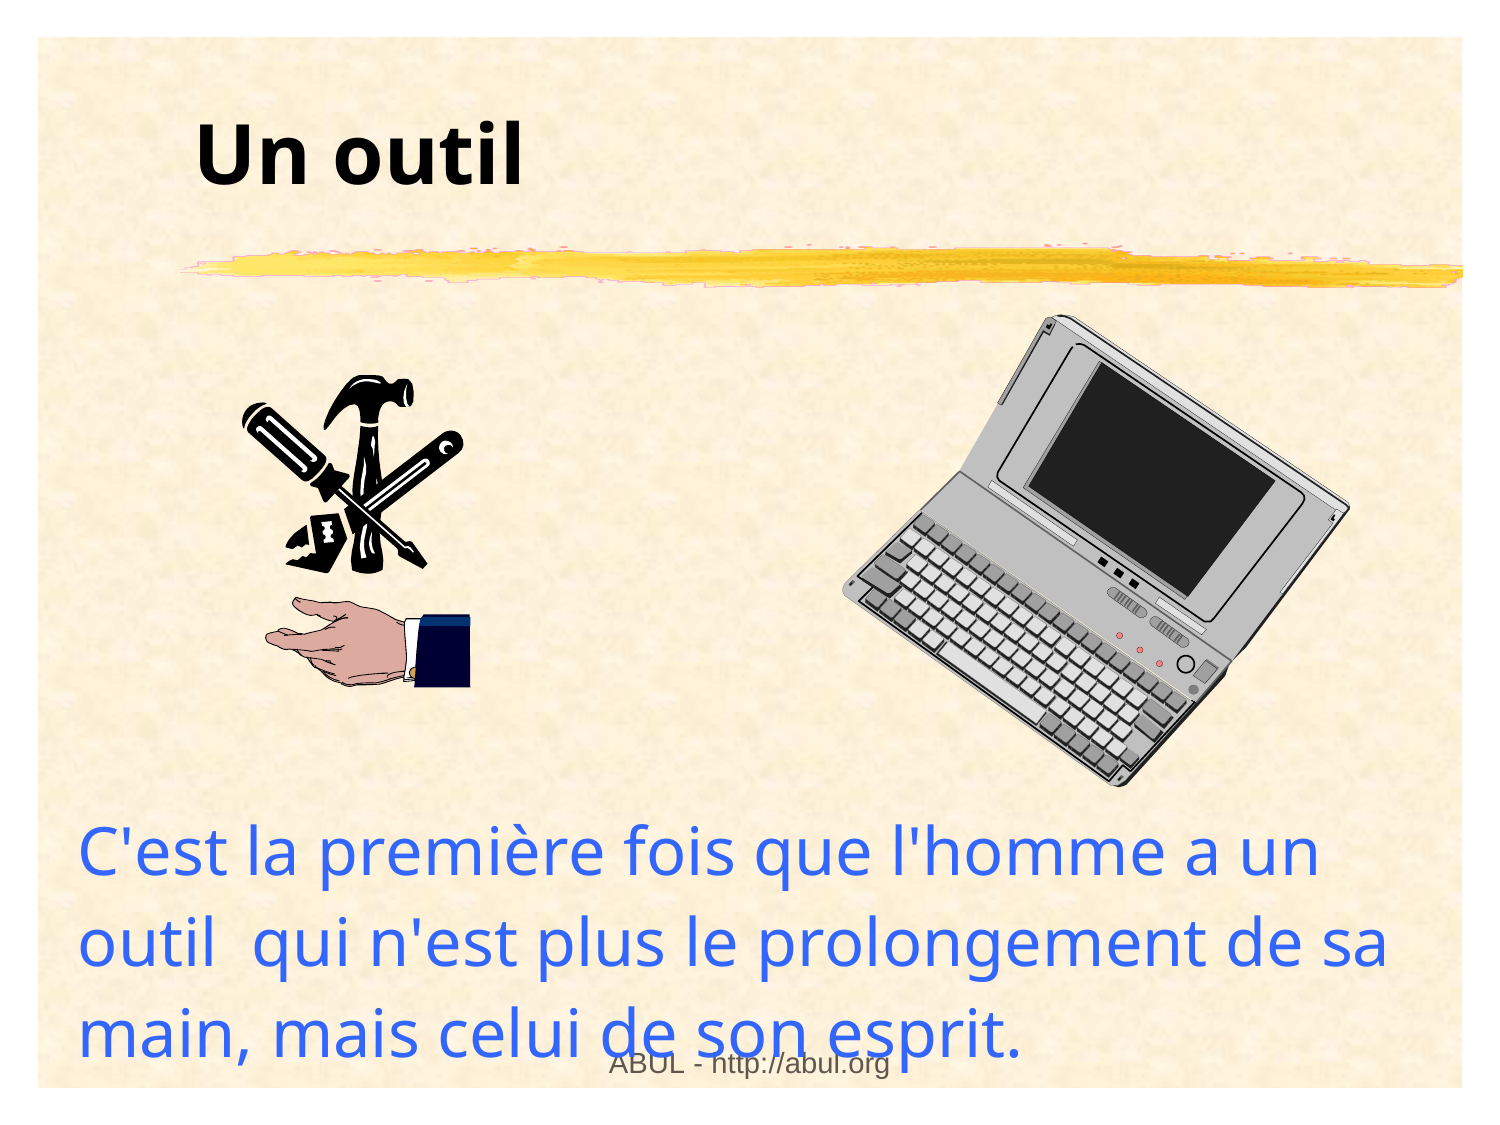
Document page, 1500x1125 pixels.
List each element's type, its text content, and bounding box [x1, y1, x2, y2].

text_box C'est la première fois que l'homme a un outil qui n'est plus le prolongement de sa main, mais celui de son esprit. [62, 796, 1431, 1057]
title Un outil [178, 64, 1378, 240]
picture [37, 37, 1463, 1088]
